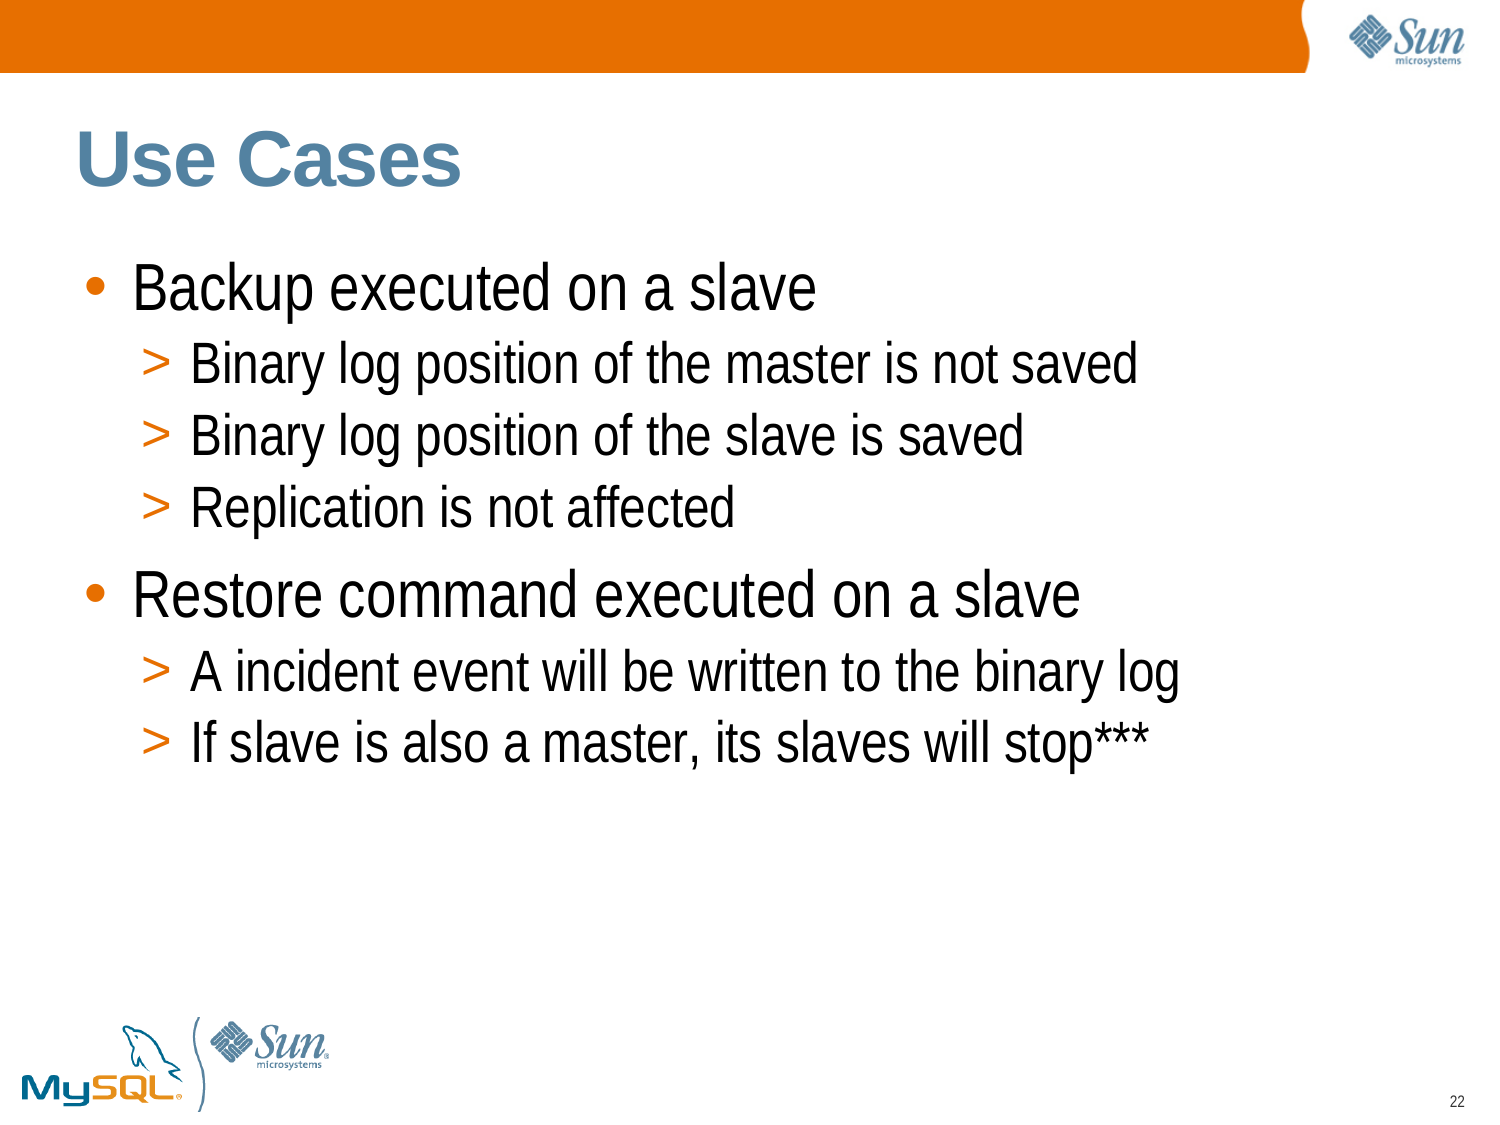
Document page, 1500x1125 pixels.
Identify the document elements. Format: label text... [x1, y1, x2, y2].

picture [22, 1017, 329, 1112]
picture [0, 0, 1500, 73]
list Backup executed on a slave Binary log position of the master is not saved Binary log position of the slave is saved Replication is not affected Restore command executed on a slave A incident event will be written to the binary log If slave is also a master, its slaves will stop*** [64, 258, 1401, 1062]
title Use Cases [75, 123, 1437, 227]
